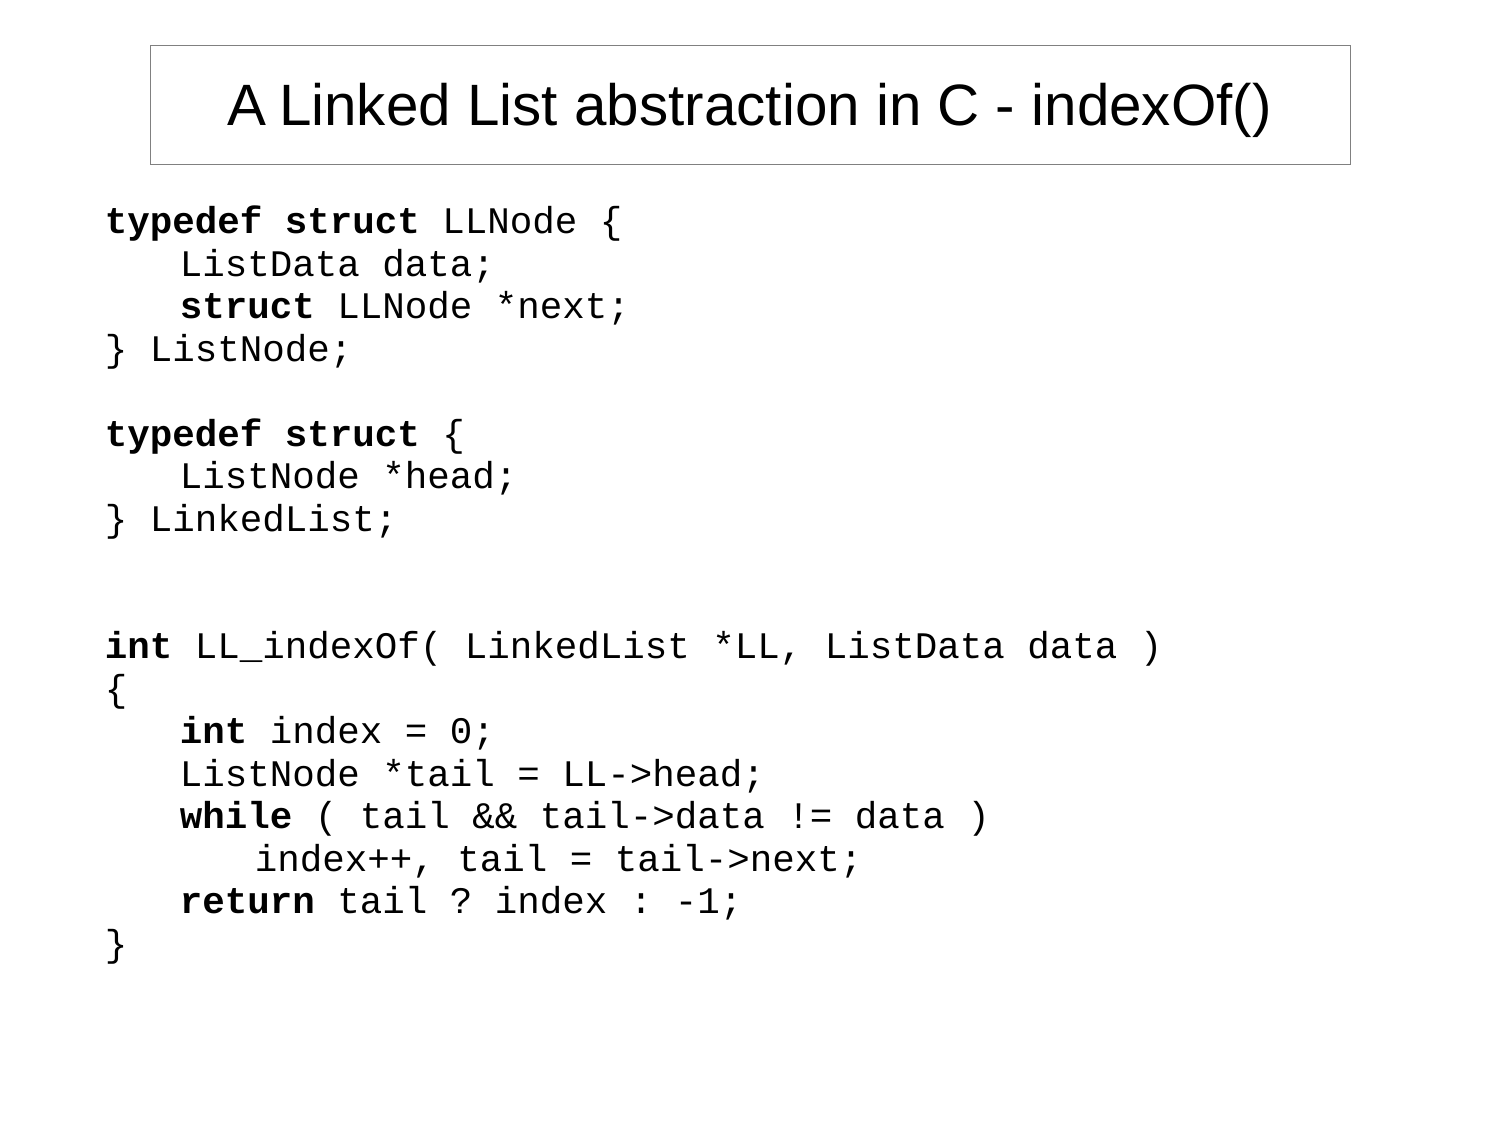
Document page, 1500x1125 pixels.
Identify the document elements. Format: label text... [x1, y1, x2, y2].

text_box A Linked List abstraction in C - indexOf() [150, 45, 1351, 165]
text_box typedef struct LLNode { ListData data; struct LLNode *next; } ListNode; typedef struct { ListNode *head; } LinkedList; int LL_indexOf( LinkedList *LL, ListData data ) { int index = 0; ListNode *tail = LL->head; while ( tail && tail->data != data ) index++, tail = tail->next; return tail ? index : -1; } [90, 195, 1441, 885]
